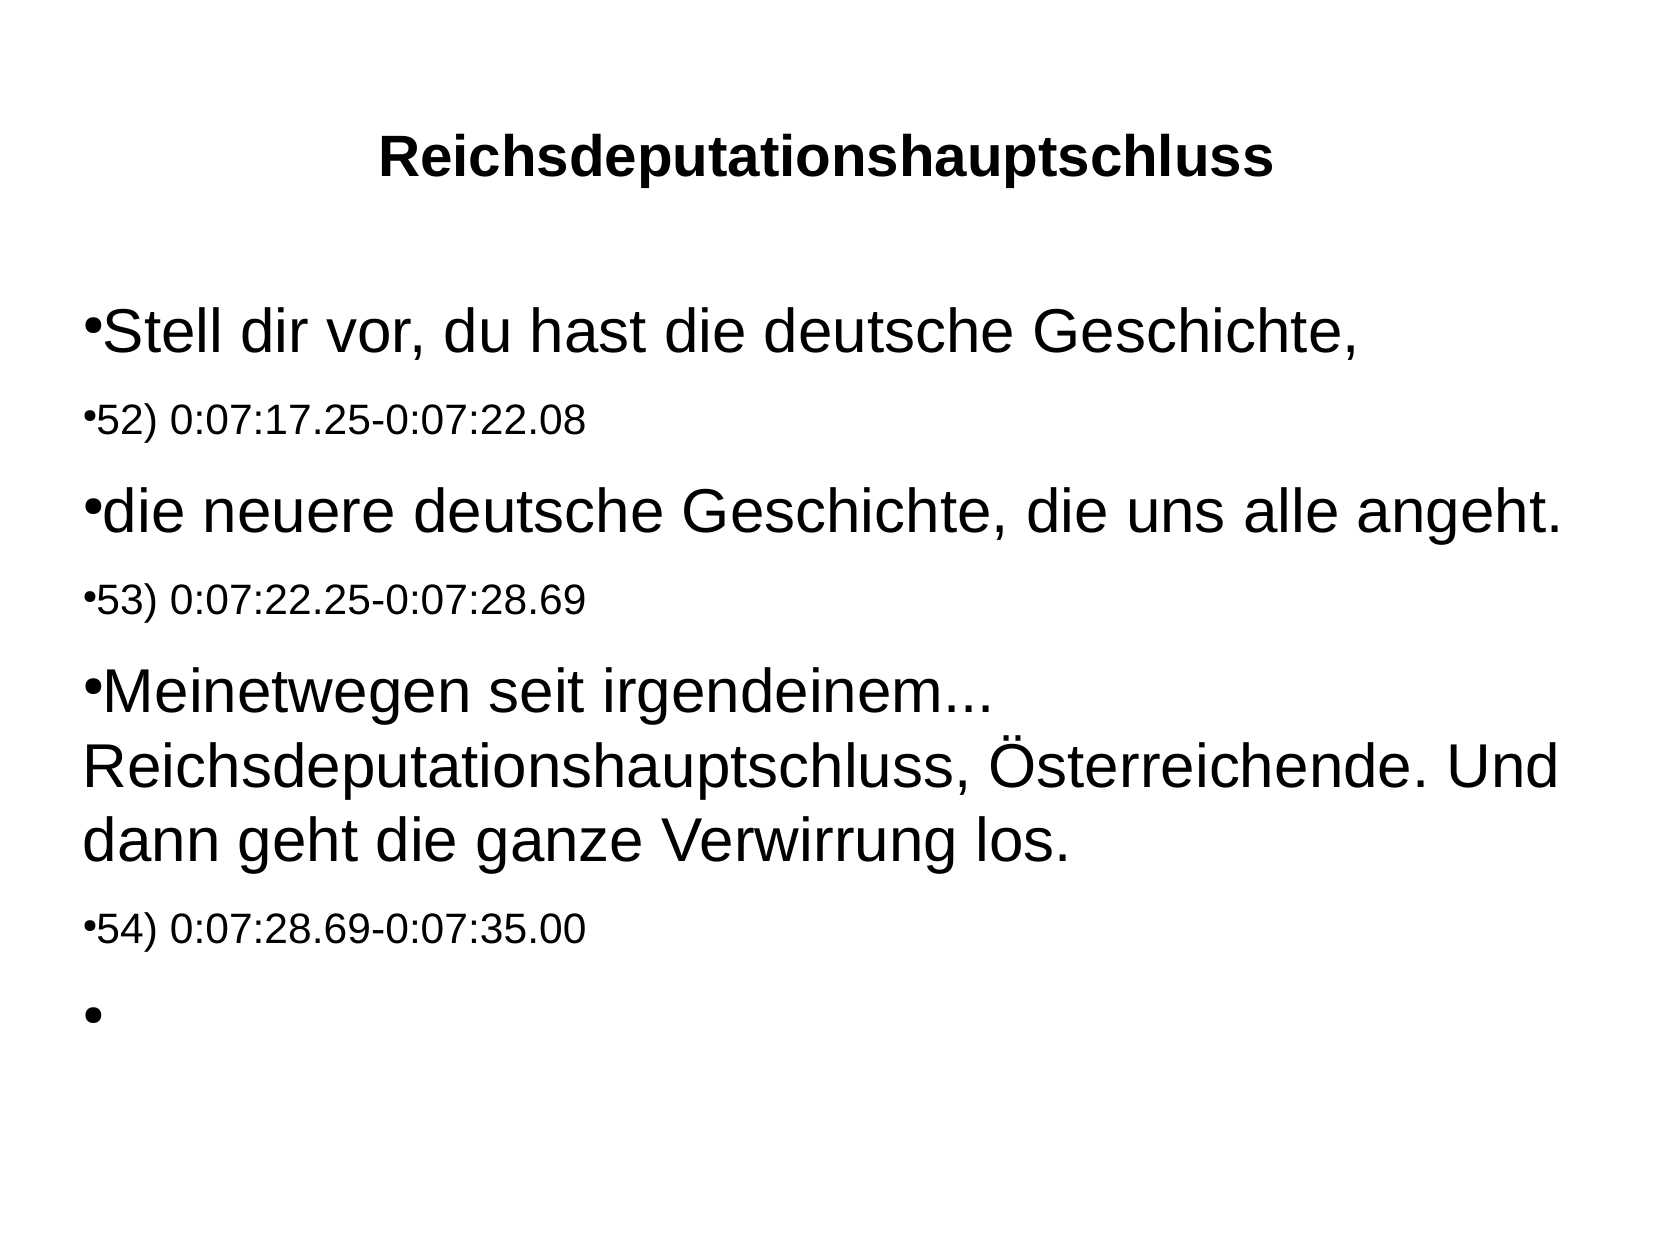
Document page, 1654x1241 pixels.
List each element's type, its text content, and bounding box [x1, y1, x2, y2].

list Stell dir vor, du hast die deutsche Geschichte, 52) 0:07:17.25-0:07:22.08 die neuere deutsche Geschichte, die uns alle angeht. 53) 0:07:22.25-0:07:28.69 Meinetwegen seit irgendeinem... Reichsdeputationshauptschluss, Österreichende. Und dann geht die ganze Verwirrung los. 54) 0:07:28.69-0:07:35.00 [82, 290, 1571, 1010]
title Reichsdeputationshauptschluss [82, 49, 1571, 257]
